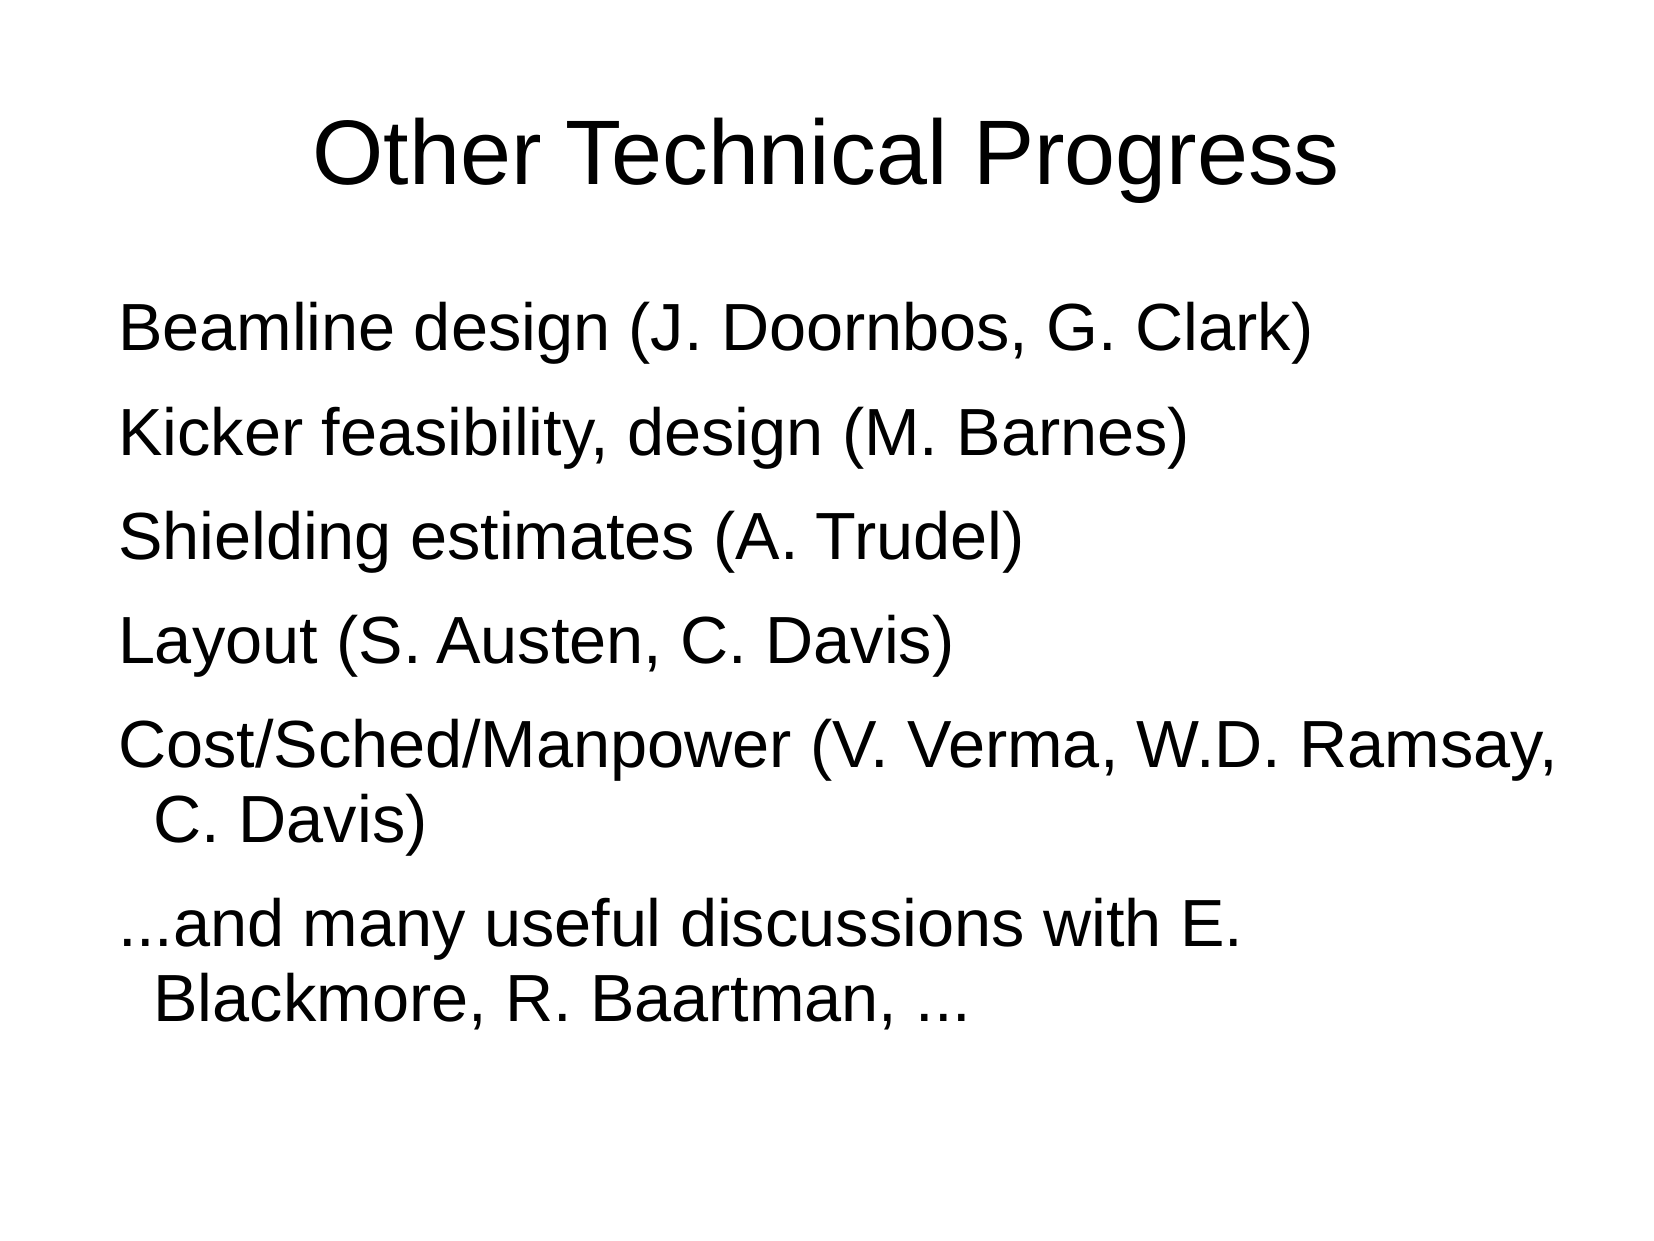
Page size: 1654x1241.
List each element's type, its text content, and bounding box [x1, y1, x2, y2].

list Beamline design (J. Doornbos, G. Clark) Kicker feasibility, design (M. Barnes) Shielding estimates (A. Trudel) Layout (S. Austen, C. Davis) Cost/Sched/Manpower (V. Verma, W.D. Ramsay, C. Davis) ...and many useful discussions with E. Blackmore, R. Baartman, ... [82, 290, 1571, 1103]
title Other Technical Progress [82, 56, 1571, 250]
